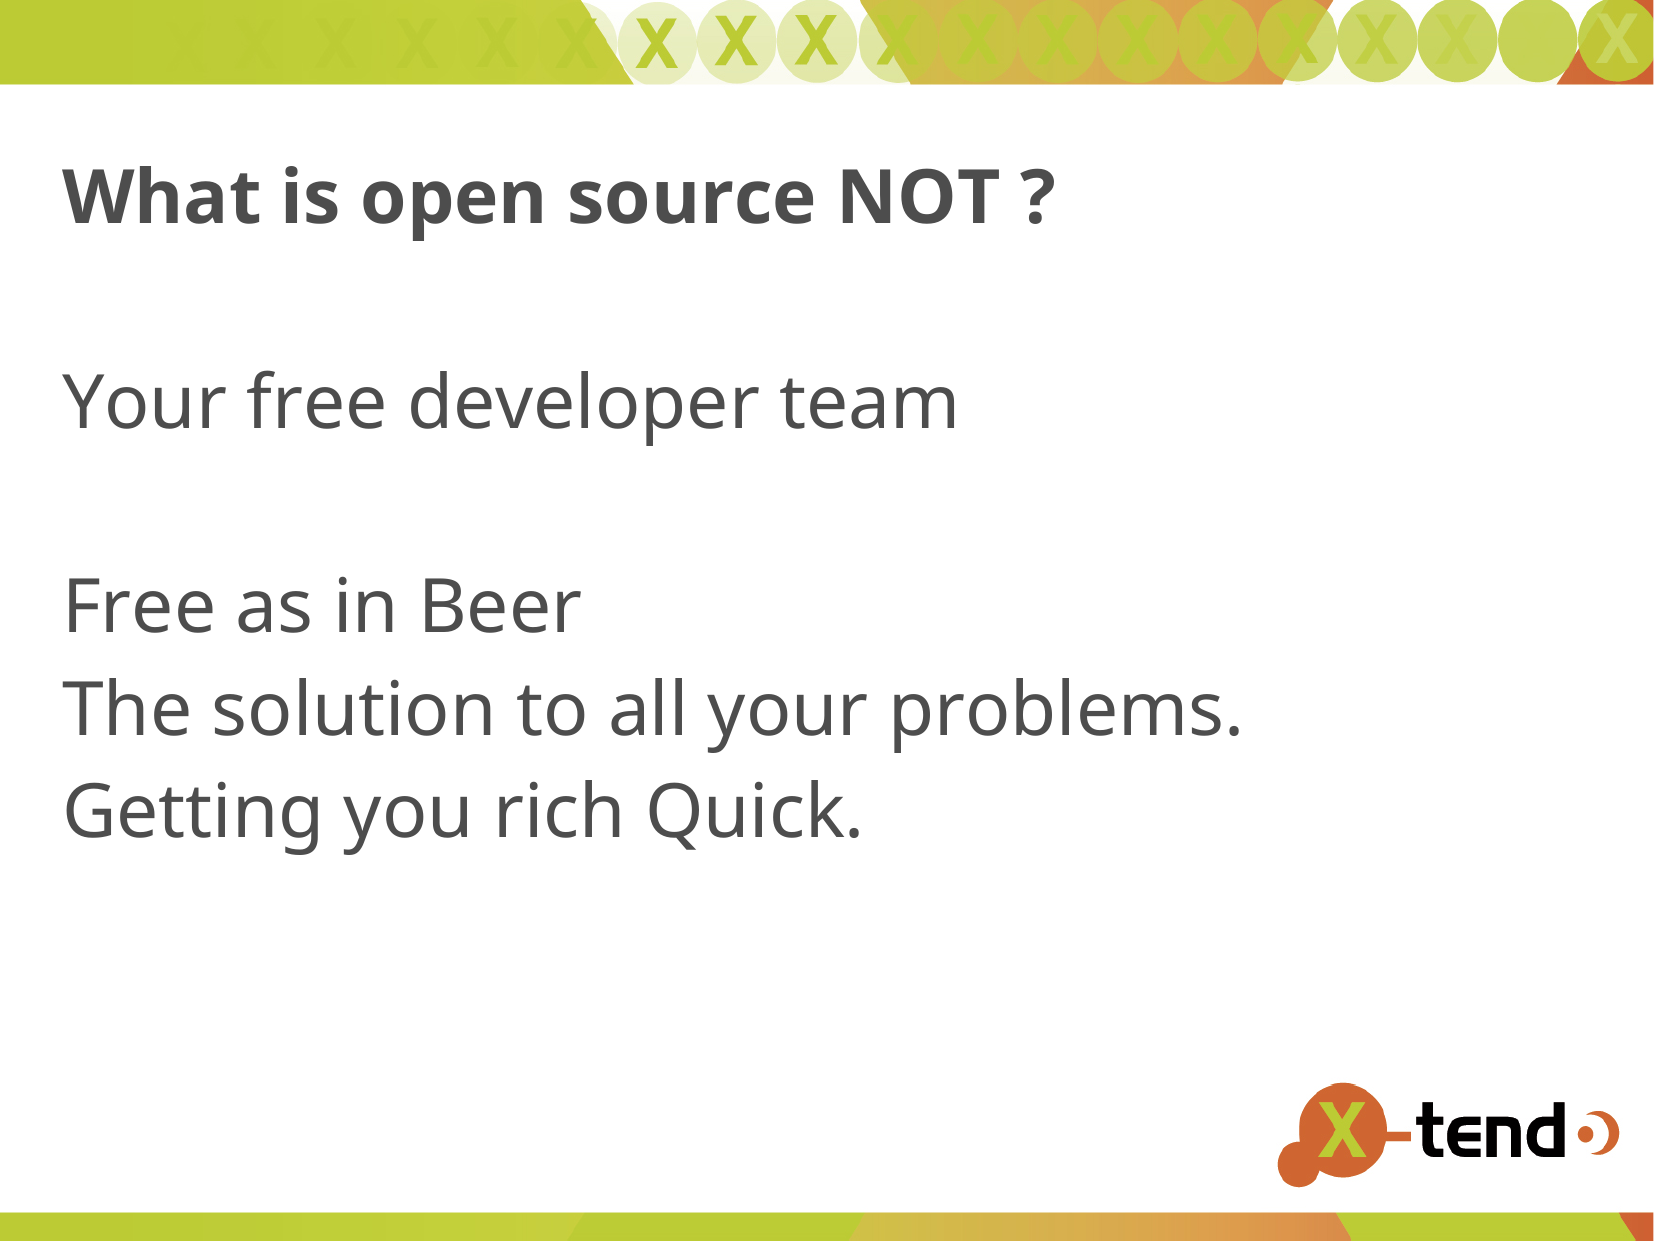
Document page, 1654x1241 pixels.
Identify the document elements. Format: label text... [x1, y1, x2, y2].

text_box What is open source NOT ? Your free developer team Free as in Beer The solution to all your problems. Getting you rich Quick. [47, 135, 1388, 1241]
picture [0, 0, 1654, 1241]
